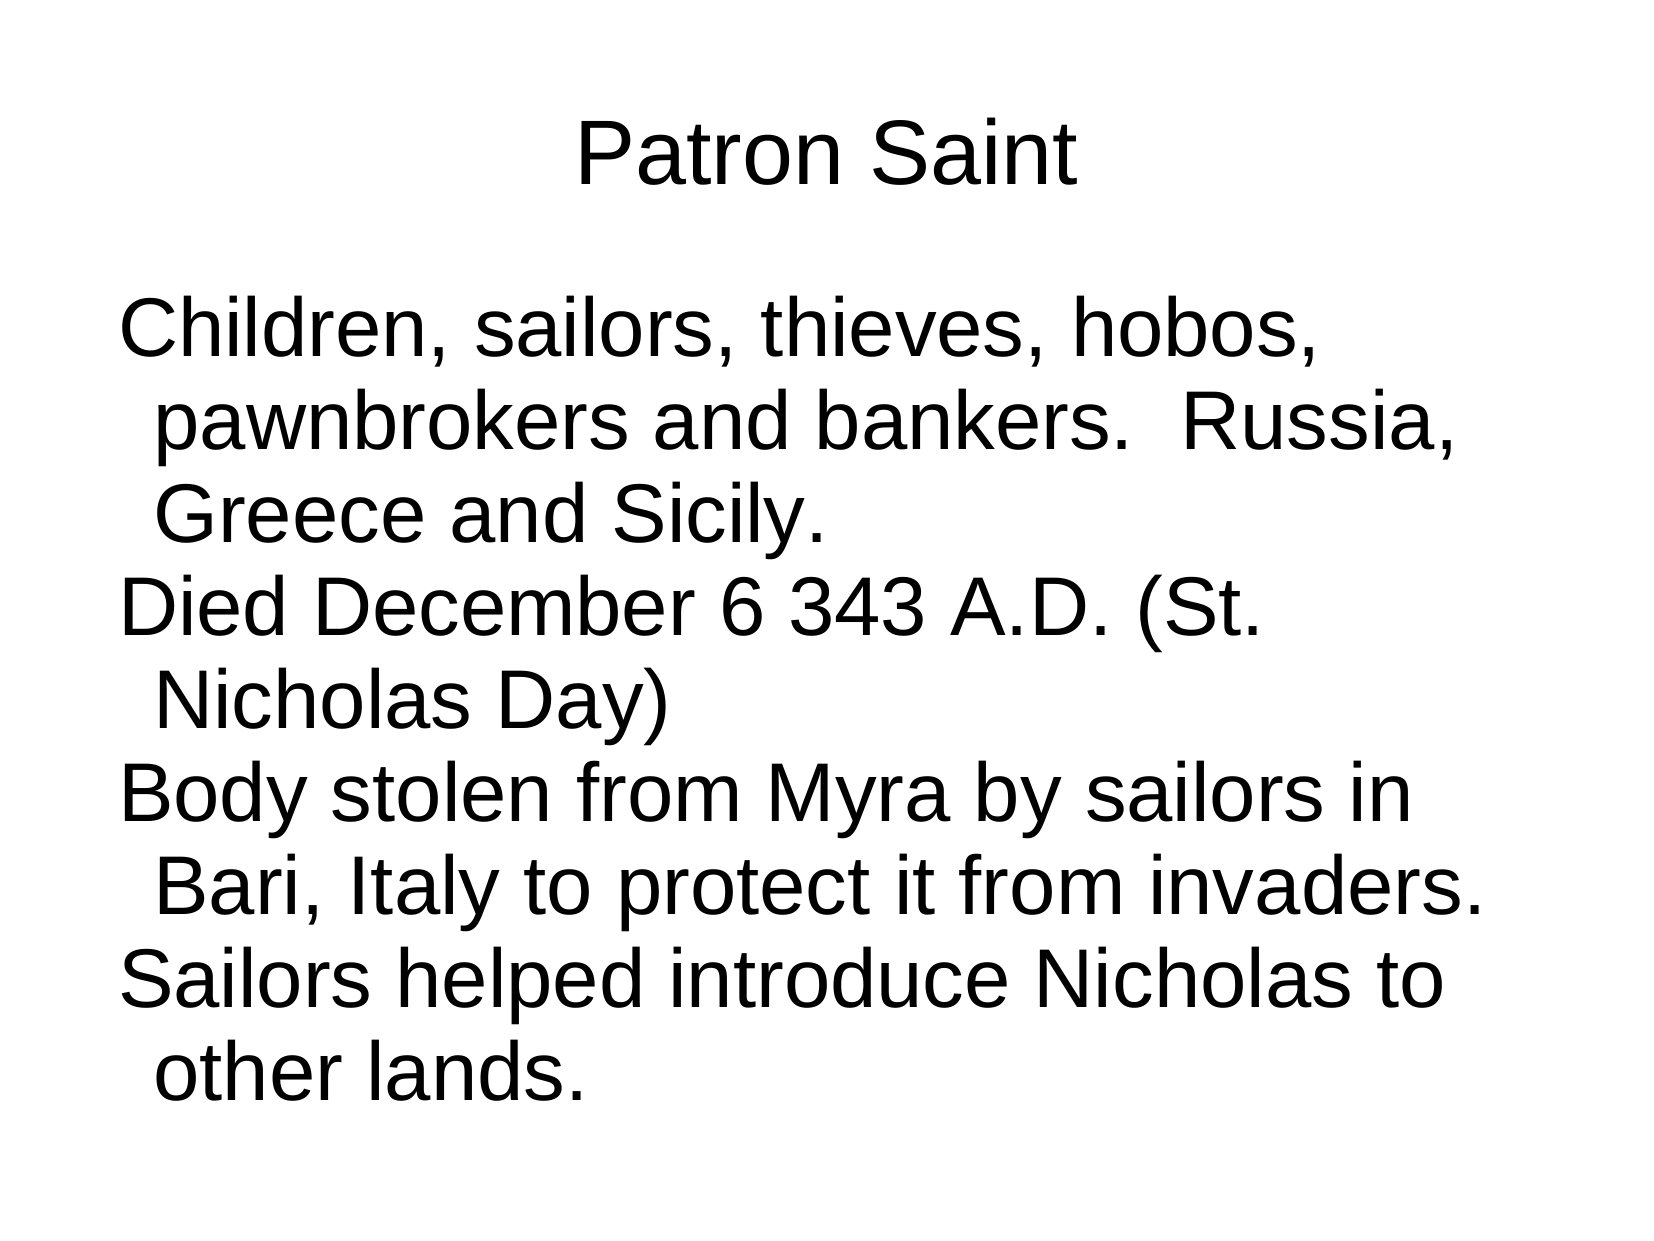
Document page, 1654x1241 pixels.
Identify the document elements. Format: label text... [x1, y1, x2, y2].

subtitle Children, sailors, thieves, hobos, pawnbrokers and bankers. Russia, Greece and Sicily. Died December 6 343 A.D. (St. Nicholas Day) Body stolen from Myra by sailors in Bari, Italy to protect it from invaders. Sailors helped introduce Nicholas to other lands. [82, 280, 1571, 1118]
title Patron Saint [82, 49, 1571, 257]
